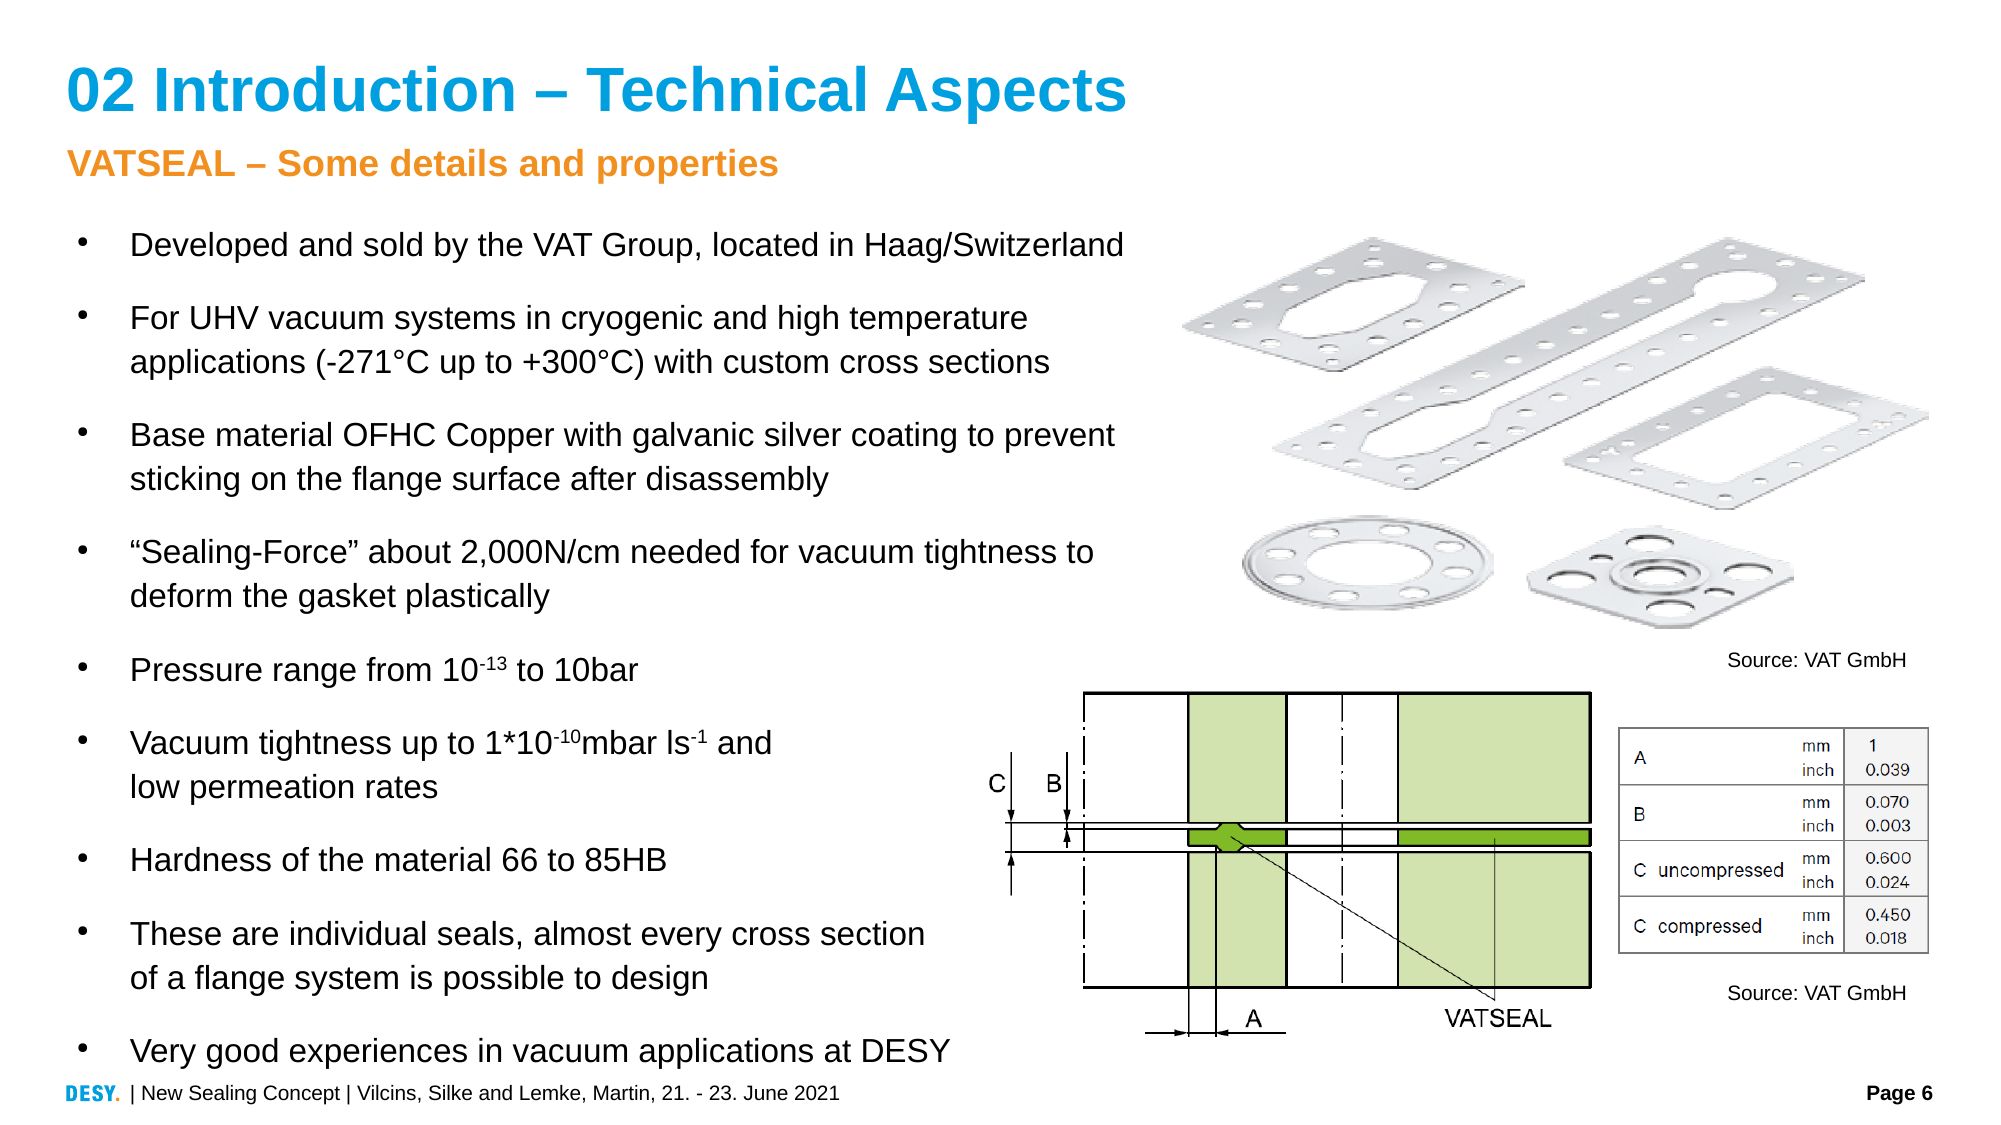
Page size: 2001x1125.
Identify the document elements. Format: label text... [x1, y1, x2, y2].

text_box | New Sealing Concept | Vilcins, Silke and Lemke, Martin, 21. - 23. June 2021 [129, 1079, 1762, 1111]
title 02 Introduction – Technical Aspects [66, 57, 1933, 132]
picture [981, 679, 1949, 1053]
text_box Source: VAT GmbH [1712, 974, 1923, 1013]
text_box Source: VAT GmbH [1712, 641, 1923, 680]
list Developed and sold by the VAT Group, located in Haag/Switzerland For UHV vacuum systems in cryogenic and high temperature applications (-271°C up to +300°C) with custom cross sections Base material OFHC Copper with galvanic silver coating to prevent sticking on the flange surface after disassembly “Sealing-Force” about 2,000N/cm needed for vacuum tightness to deform the gasket plastically Pressure range from 10-13 to 10bar Vacuum tightness up to 1*10-10mbar ls-1 and low permeation rates Hardness of the material 66 to 85HB These are individual seals, almost every cross section of a flange system is possible to design Very good experiences in vacuum applications at DESY [59, 218, 1182, 1053]
picture [1170, 196, 1949, 657]
list VATSEAL – Some details and properties [66, 134, 1933, 197]
